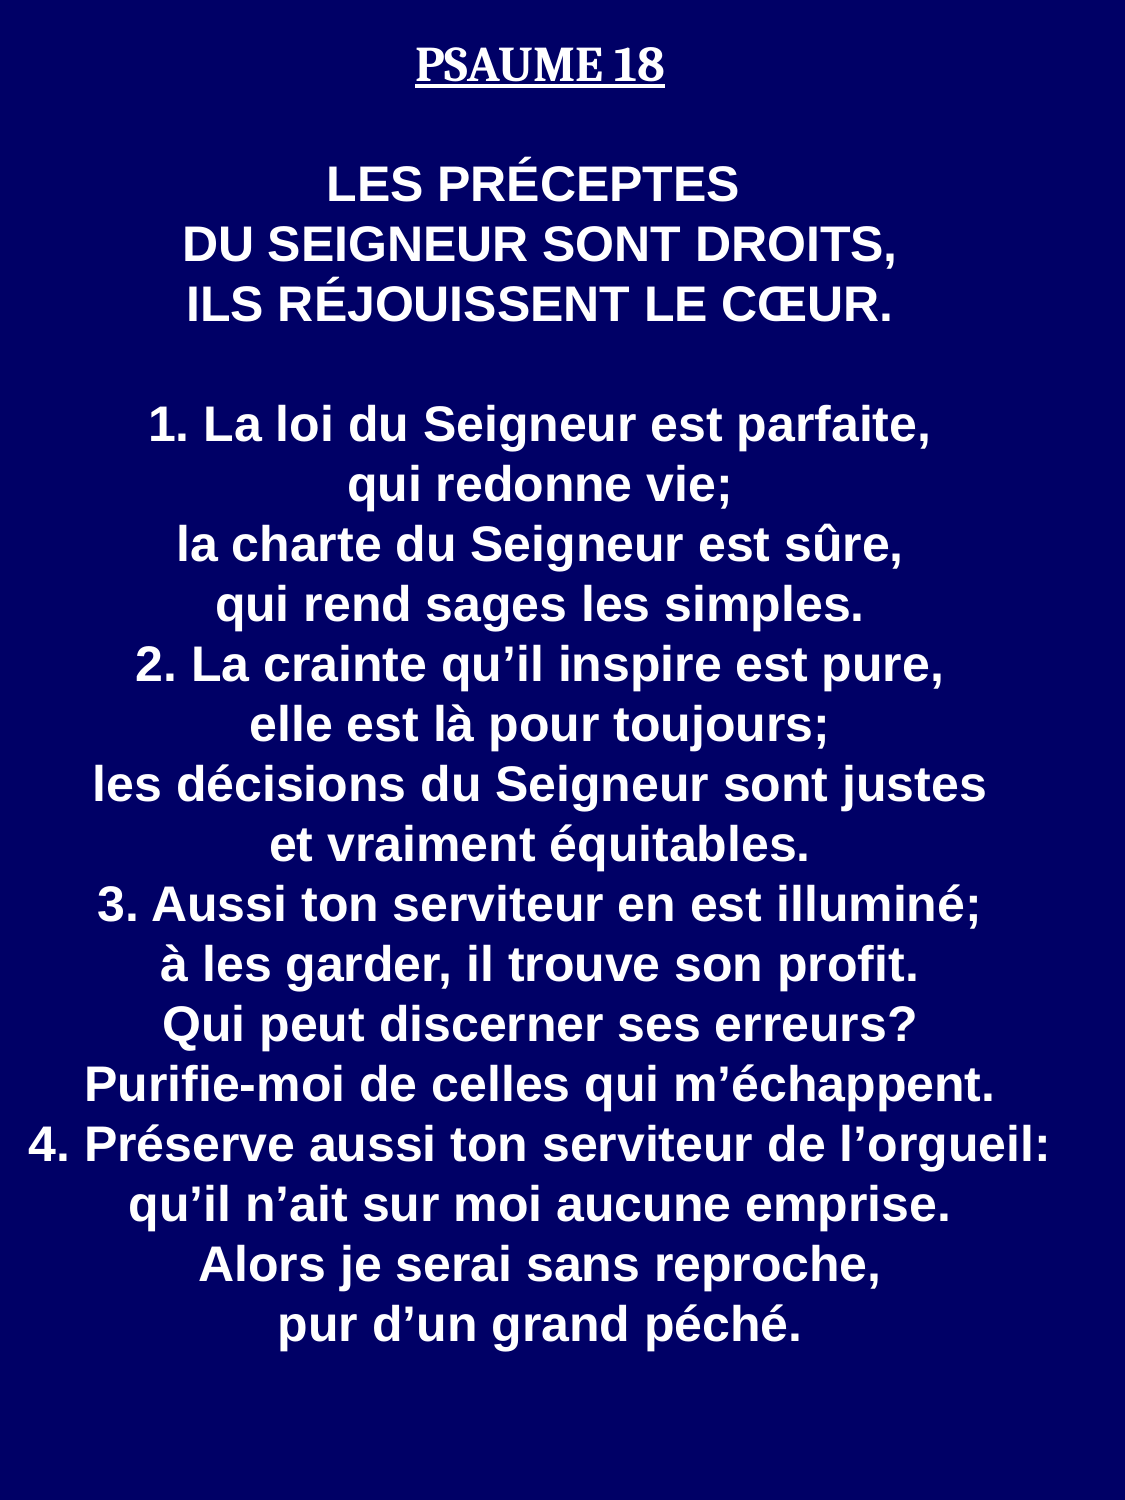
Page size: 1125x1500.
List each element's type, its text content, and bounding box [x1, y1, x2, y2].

text_box PSAUME 18 LES PRÉCEPTES DU SEIGNEUR SONT DROITS, ILS RÉJOUISSENT LE CŒUR. 1. La loi du Seigneur est parfaite, qui redonne vie; la charte du Seigneur est sûre, qui rend sages les simples. 2. La crainte qu’il inspire est pure, elle est là pour toujours; les décisions du Seigneur sont justes et vraiment équitables. 3. Aussi ton serviteur en est illuminé; à les garder, il trouve son profit. Qui peut discerner ses erreurs? Purifie-moi de celles qui m’échappent. 4. Préserve aussi ton serviteur de l’orgueil: qu’il n’ait sur moi aucune emprise. Alors je serai sans reproche, pur d’un grand péché. [13, 23, 1067, 1359]
